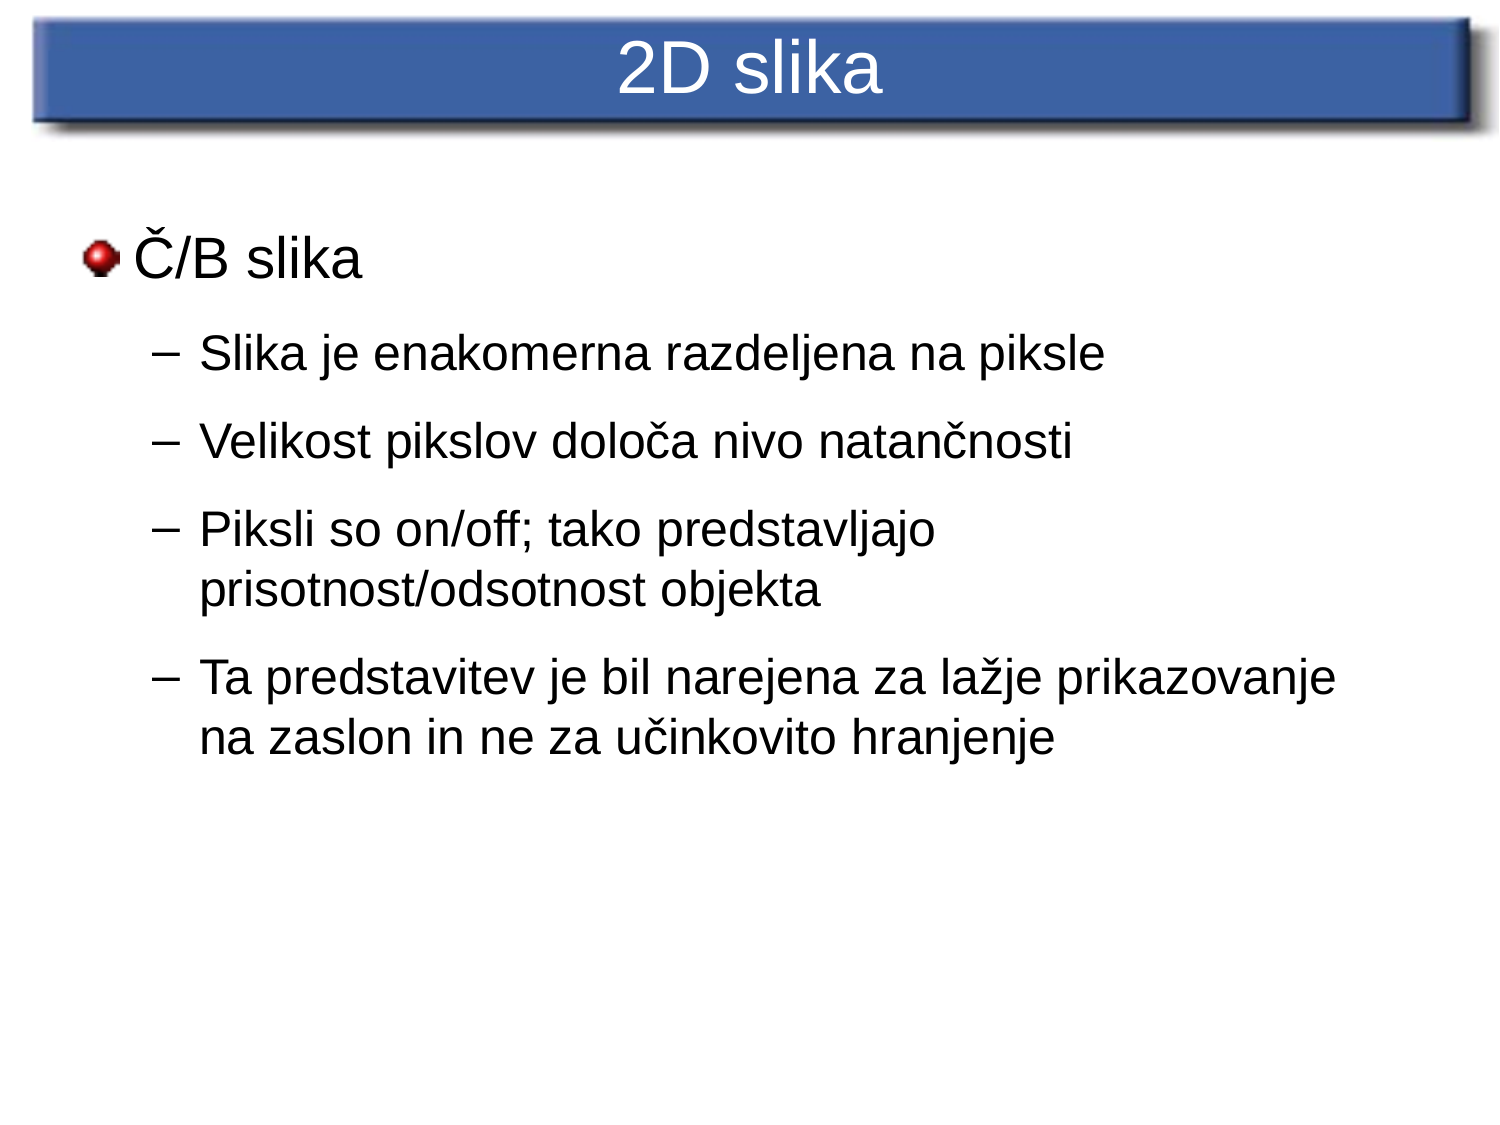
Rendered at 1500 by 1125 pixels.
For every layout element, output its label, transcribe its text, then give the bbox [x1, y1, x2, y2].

list Č/B slika Slika je enakomerna razdeljena na piksle Velikost pikslov določa nivo natančnosti Piksli so on/off; tako predstavljajo prisotnost/odsotnost objekta Ta predstavitev je bil narejena za lažje prikazovanje na zaslon in ne za učinkovito hranjenje [62, 212, 1413, 955]
title 2D slika [0, 10, 1500, 116]
picture [31, 116, 1499, 142]
